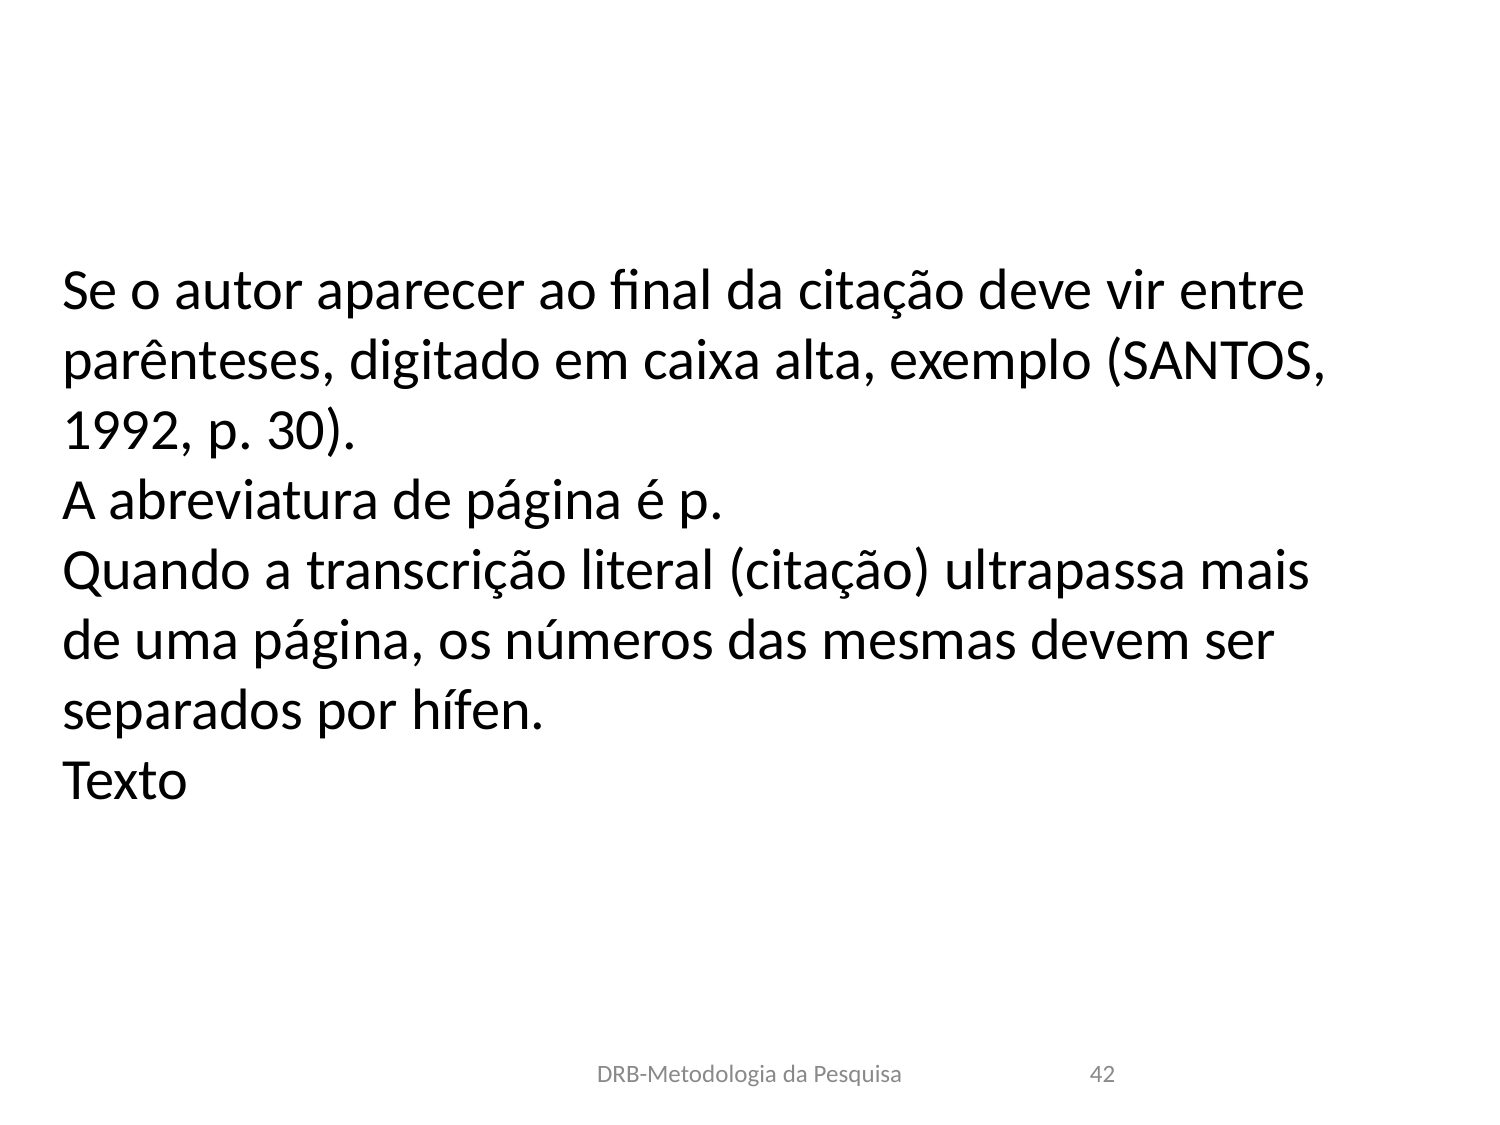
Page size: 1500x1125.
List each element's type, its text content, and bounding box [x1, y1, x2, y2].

text_box Se o autor aparecer ao final da citação deve vir entre parênteses, digitado em caixa alta, exemplo (SANTOS, 1992, p. 30). A abreviatura de página é p. Quando a transcrição literal (citação) ultrapassa mais de uma página, os números das mesmas devem ser separados por hífen. Texto [47, 243, 1383, 895]
text_box DRB-Metodologia da Pesquisa [512, 1042, 988, 1103]
text_box 42 [1074, 1042, 1426, 1103]
